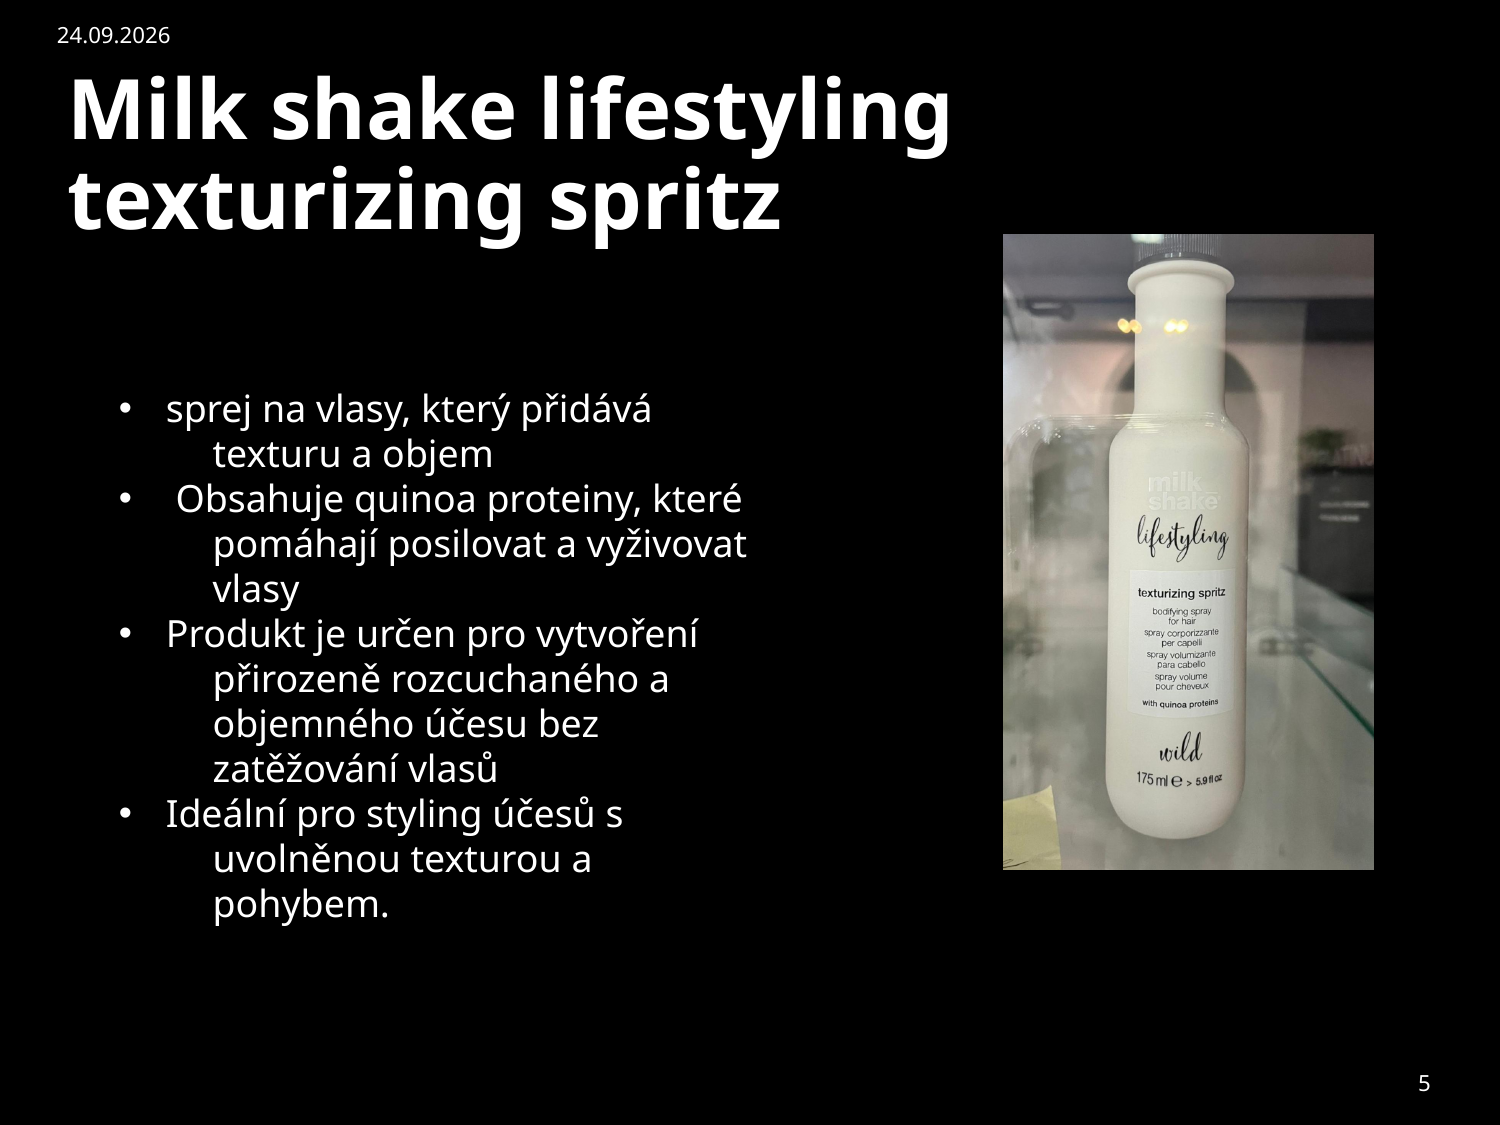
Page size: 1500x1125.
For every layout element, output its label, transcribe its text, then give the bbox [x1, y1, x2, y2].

text_box [903, 1053, 1456, 1114]
text_box sprej na vlasy, který přidává texturu a objem Obsahuje quinoa proteiny, které pomáhají posilovat a vyživovat vlasy Produkt je určen pro vytvoření přirozeně rozcuchaného a objemného účesu bez zatěžování vlasů Ideální pro styling účesů s uvolněnou texturou a pohybem. [103, 377, 785, 893]
text_box 26.01.2026 [41, 10, 380, 63]
picture [1003, 234, 1374, 870]
title Milk shake lifestyling texturizing spritz [52, 0, 1278, 256]
